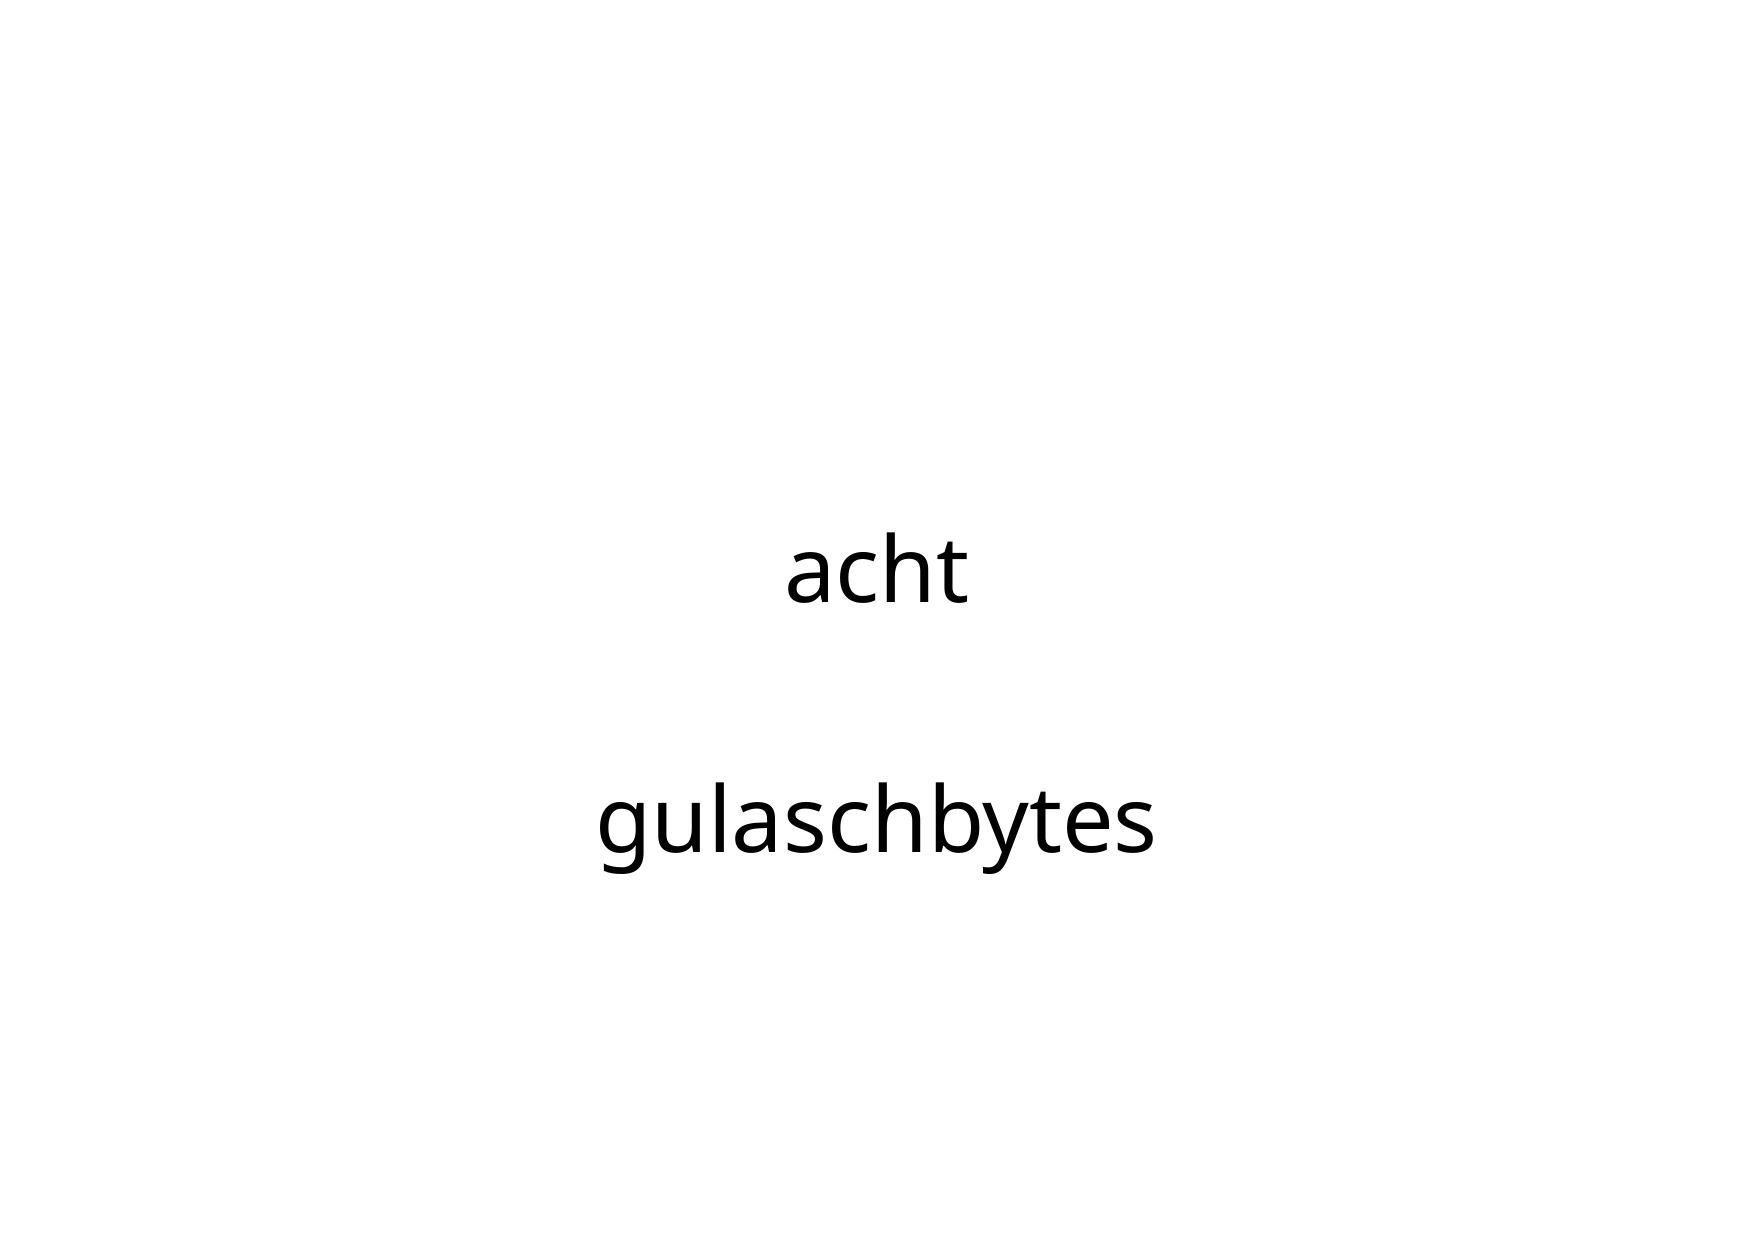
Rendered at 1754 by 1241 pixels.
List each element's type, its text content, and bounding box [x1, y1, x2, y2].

subtitle acht gulaschbytes [140, 321, 1613, 1063]
